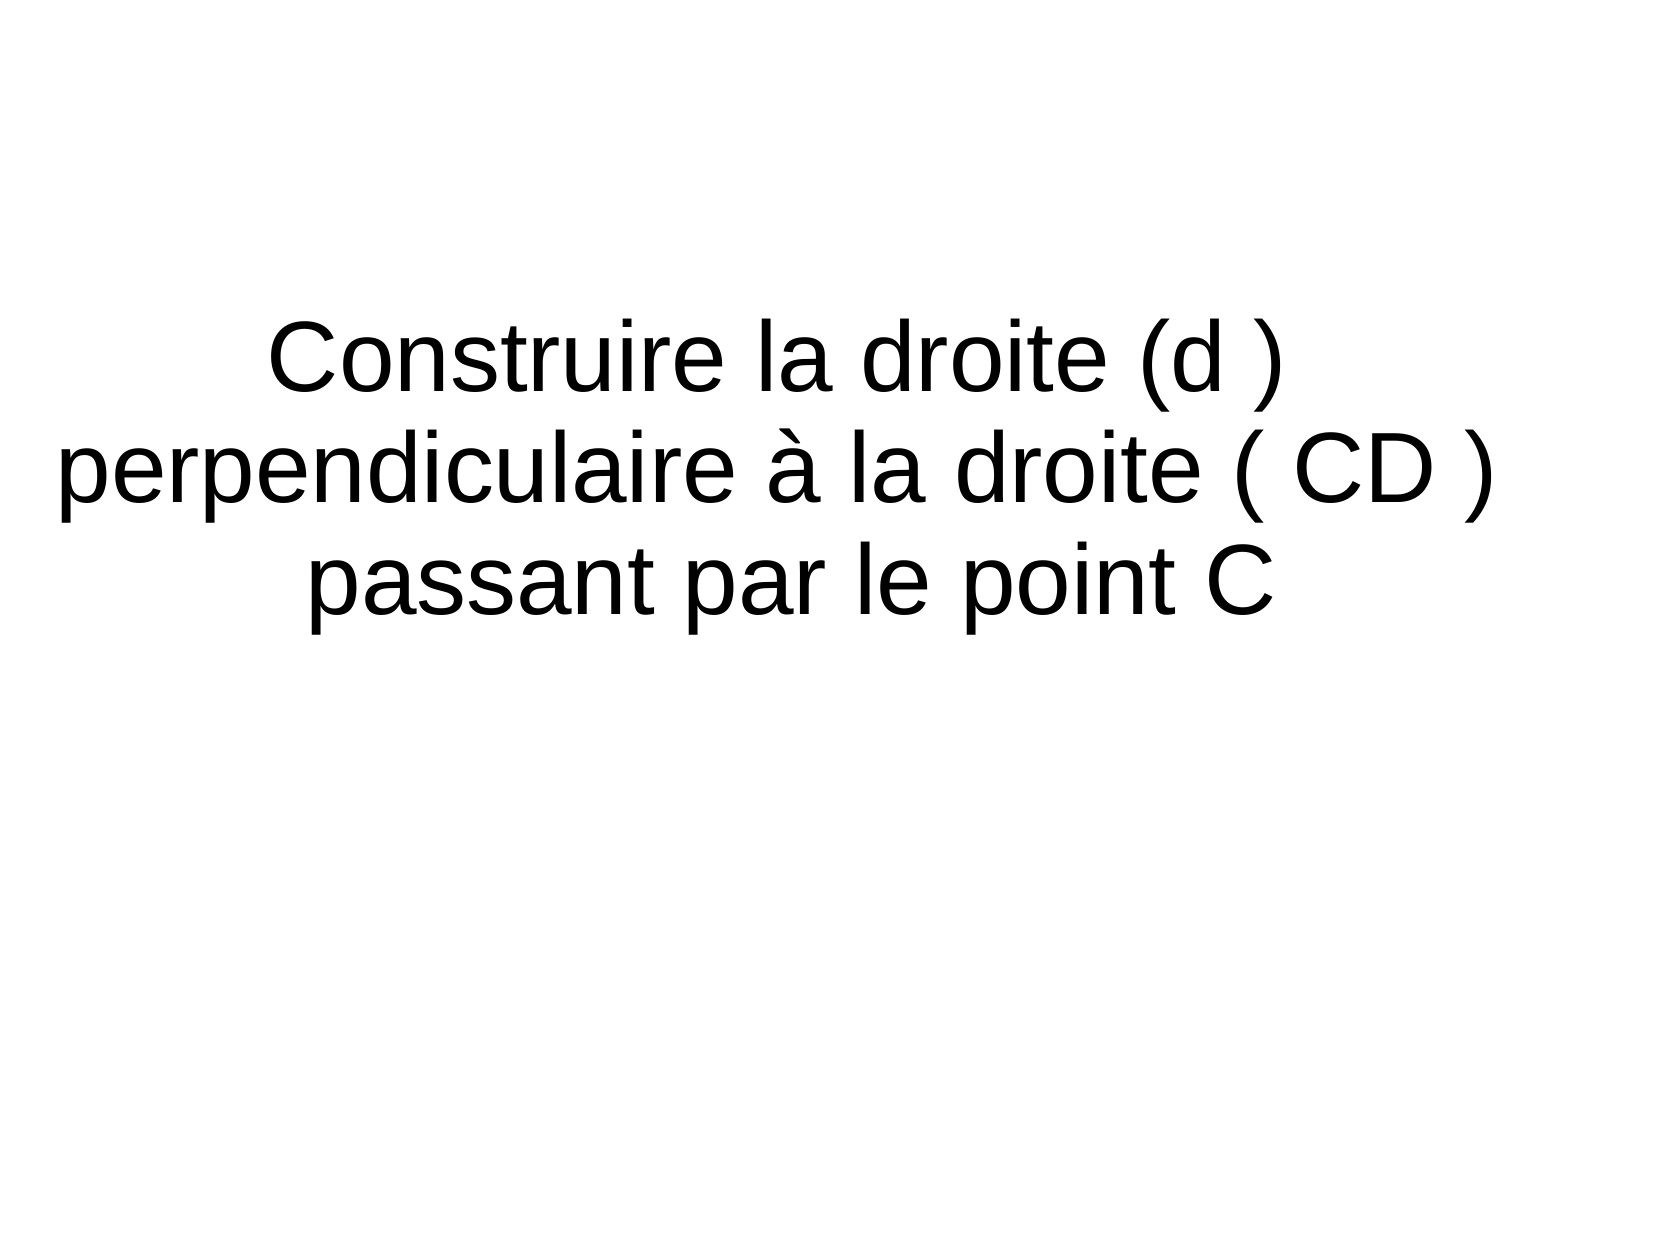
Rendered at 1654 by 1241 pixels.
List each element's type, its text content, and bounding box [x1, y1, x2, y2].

subtitle Construire la droite (d ) perpendiculaire à la droite ( CD ) passant par le point C [47, 59, 1536, 878]
